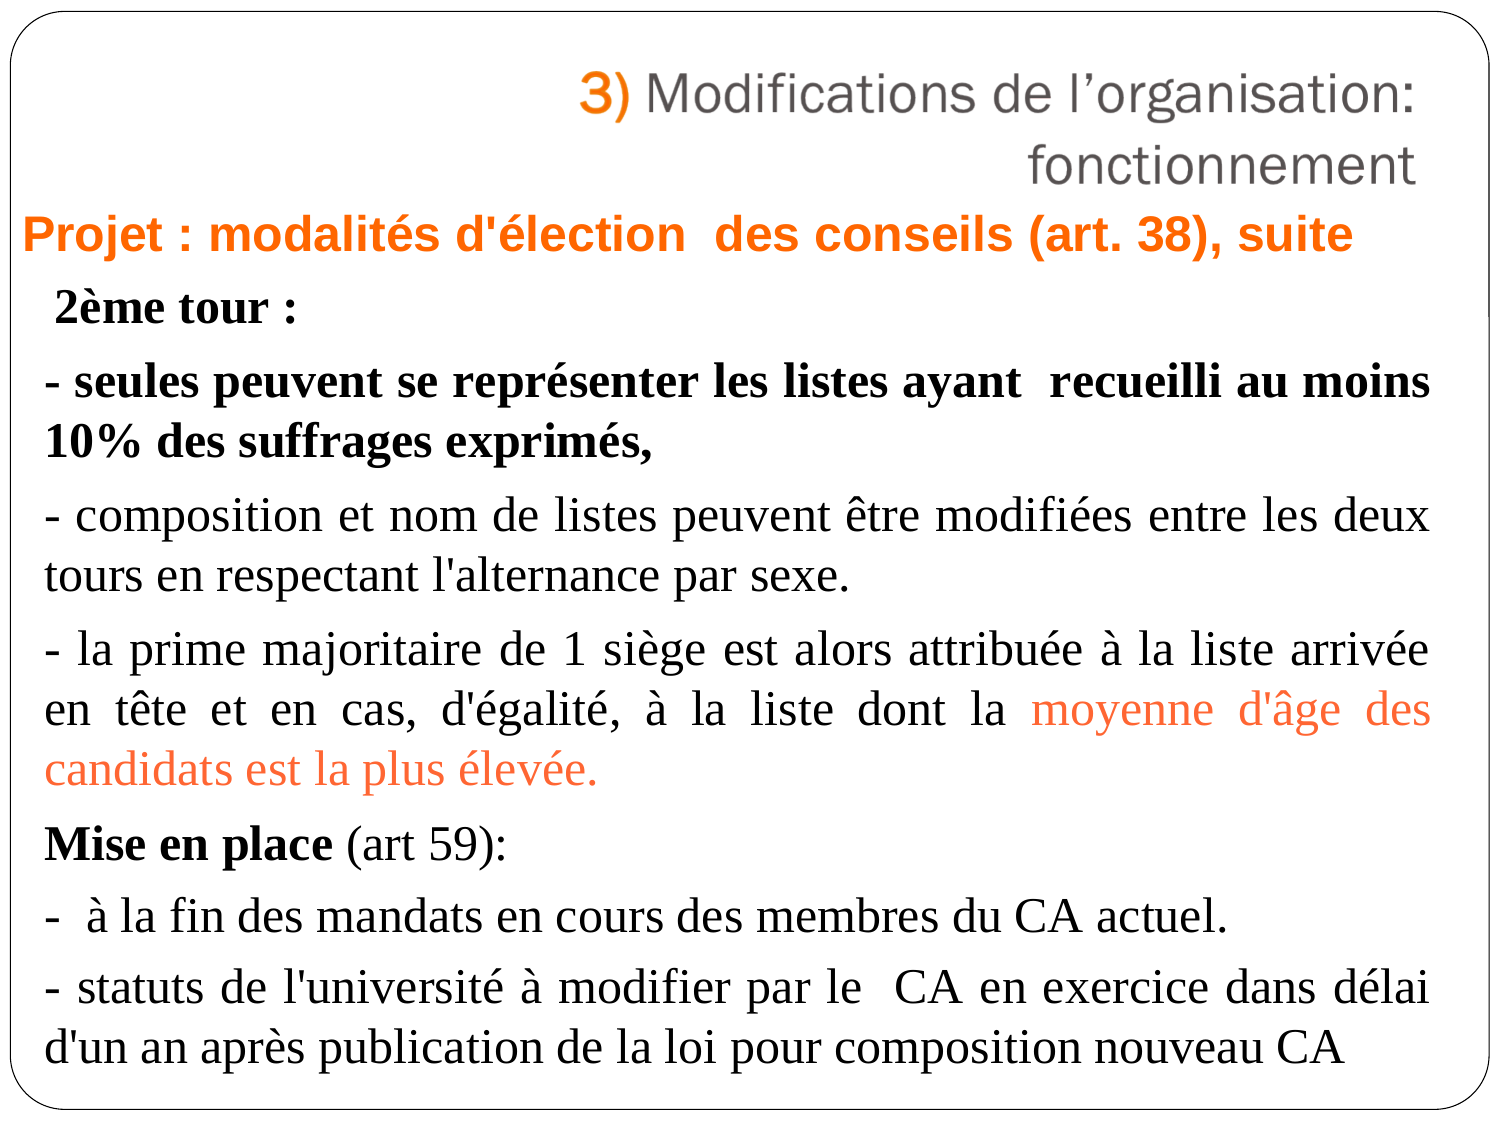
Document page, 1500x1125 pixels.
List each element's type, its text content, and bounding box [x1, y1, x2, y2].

text_box 2ème tour : - seules peuvent se représenter les listes ayant recueilli au moins 10% des suffrages exprimés, - composition et nom de listes peuvent être modifiées entre les deux tours en respectant l'alternance par sexe. - la prime majoritaire de 1 siège est alors attribuée à la liste arrivée en tête et en cas, d'égalité, à la liste dont la moyenne d'âge des candidats est la plus élevée. Mise en place (art 59): - à la fin des mandats en cours des membres du CA actuel. - statuts de l'université à modifier par le CA en exercice dans délai d'un an après publication de la loi pour composition nouveau CA [29, 265, 1447, 1082]
picture [198, 48, 1432, 194]
text_box Projet : modalités d'élection des conseils (art. 38), suite [7, 194, 1500, 1091]
